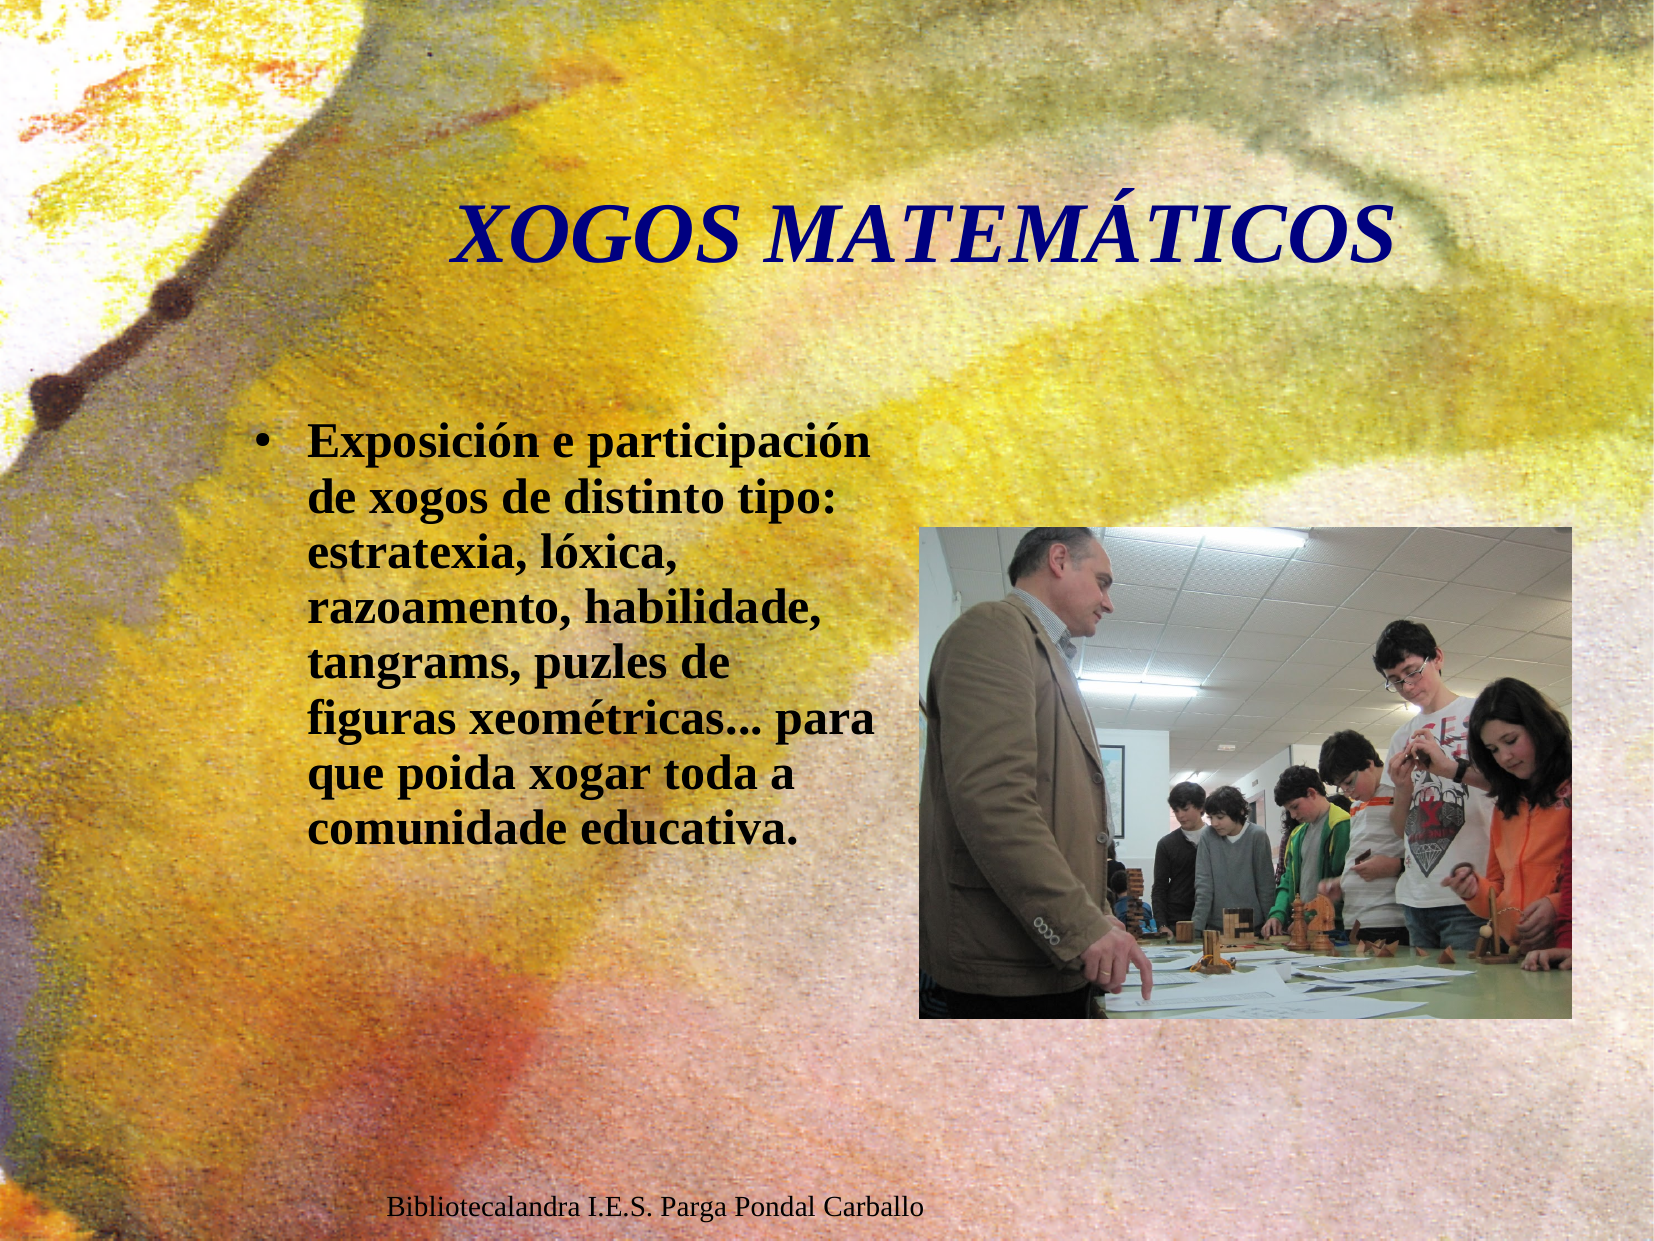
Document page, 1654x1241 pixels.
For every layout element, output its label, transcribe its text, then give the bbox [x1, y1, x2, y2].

title XOGOS MATEMÁTICOS [289, 129, 1560, 337]
picture [0, 0, 1654, 1241]
list Exposición e participación de xogos de distinto tipo: estratexia, lóxica, razoamento, habilidade, tangrams, puzles de figuras xeométricas... para que poida xogar toda a comunidade educativa. [236, 413, 888, 1118]
